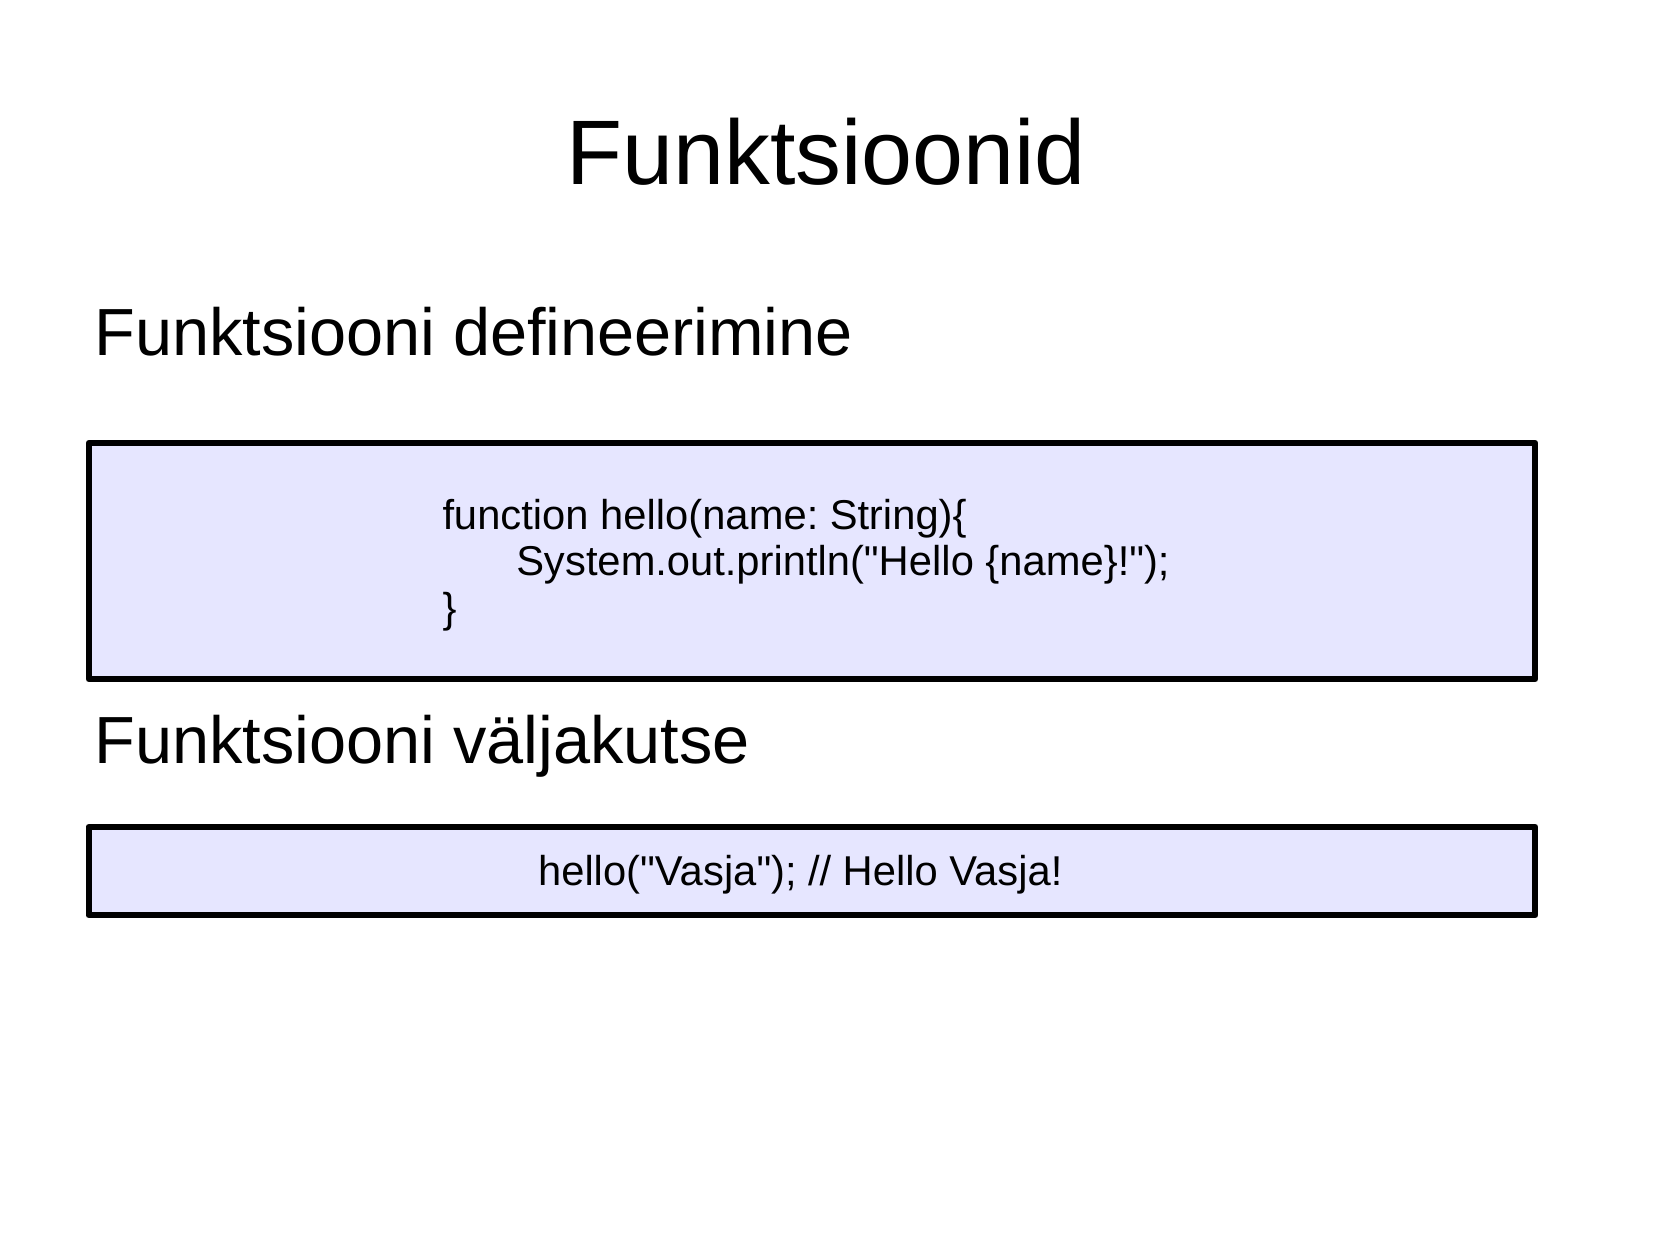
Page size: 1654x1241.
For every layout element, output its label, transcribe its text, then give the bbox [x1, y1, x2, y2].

text_box hello("Vasja"); // Hello Vasja! [88, 826, 1536, 916]
list Funktsiooni väljakutse [76, 703, 1565, 798]
list Funktsiooni defineerimine [76, 295, 1565, 389]
text_box function hello(name: String){ System.out.println("Hello {name}!"); } [88, 442, 1536, 680]
title Funktsioonid [82, 56, 1571, 250]
